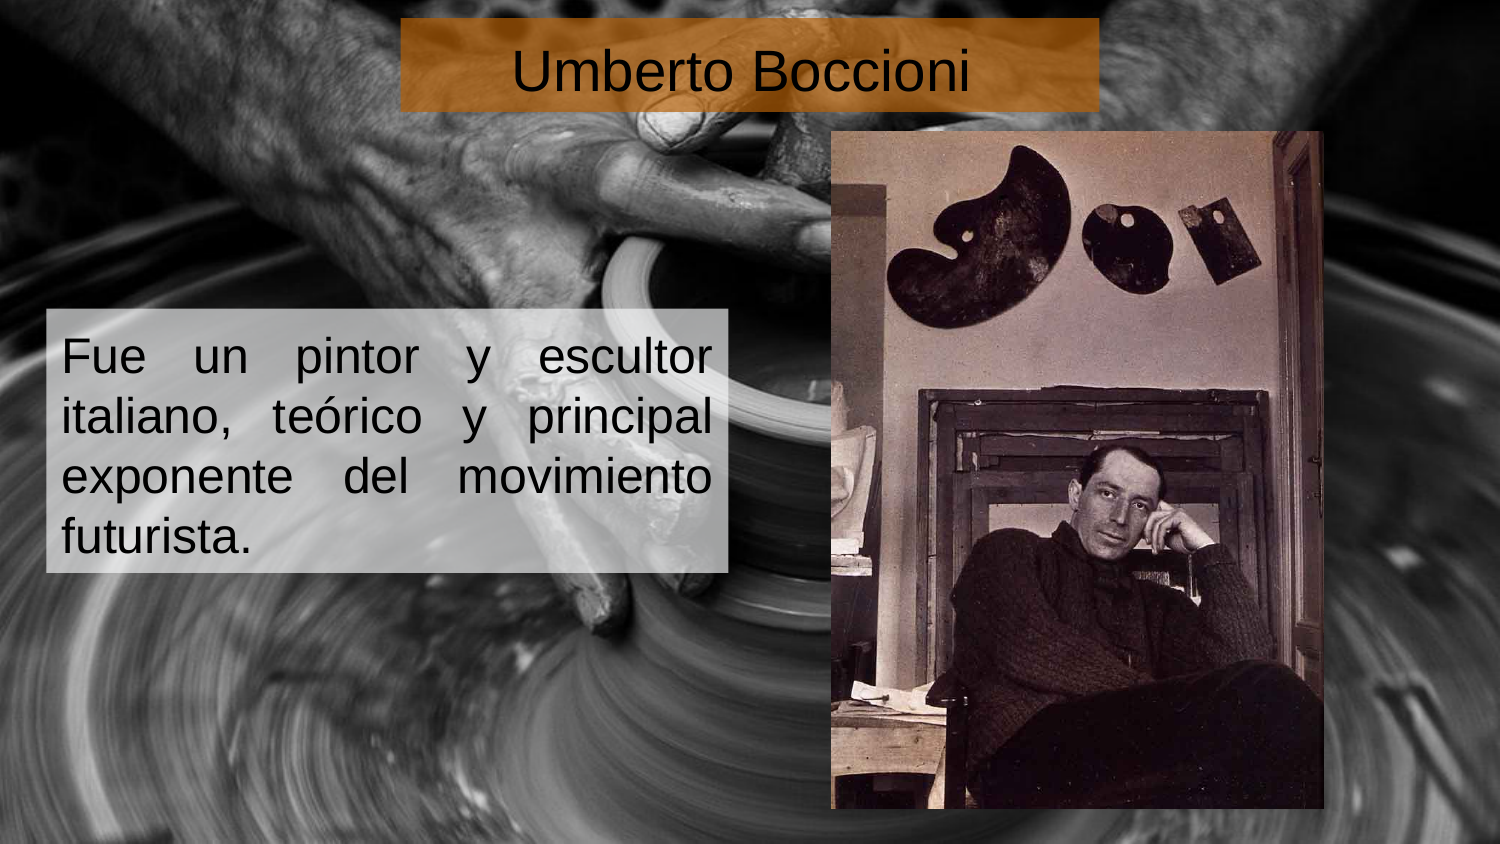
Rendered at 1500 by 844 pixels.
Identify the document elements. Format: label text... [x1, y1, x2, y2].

title Umberto Boccioni [400, 18, 1100, 112]
picture [0, 0, 1500, 844]
text_box Fue un pintor y escultor italiano, teórico y principal exponente del movimiento futurista. [46, 308, 729, 573]
